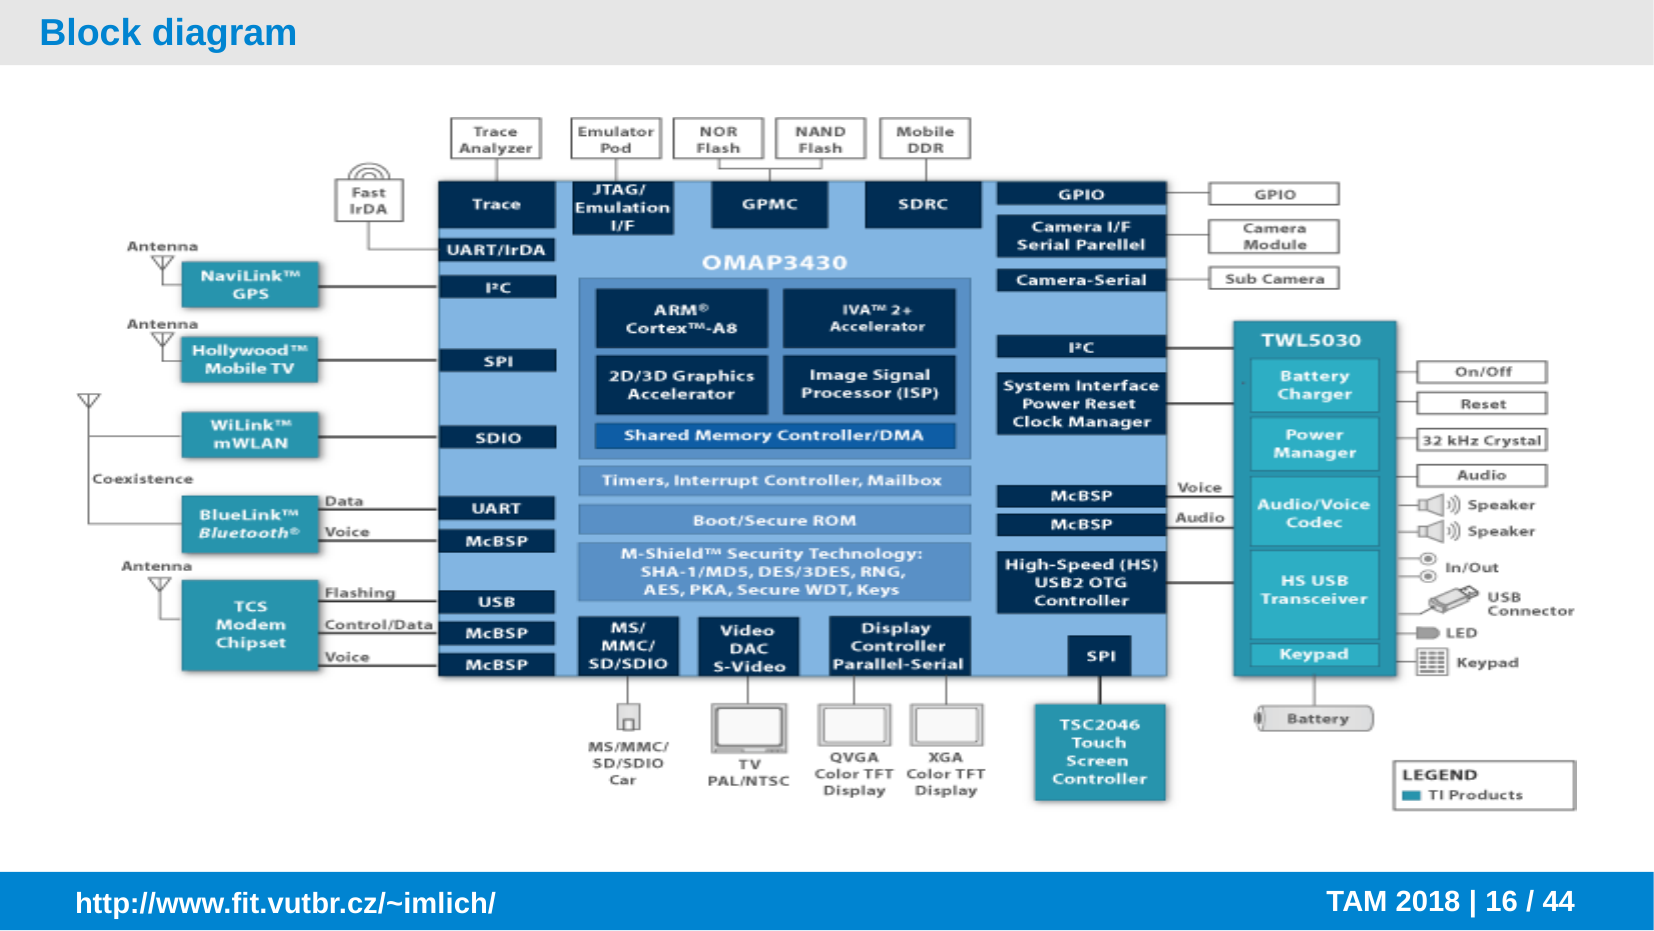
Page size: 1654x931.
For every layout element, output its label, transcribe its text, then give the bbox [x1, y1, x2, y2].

picture [76, 117, 1577, 813]
title Block diagram [39, 4, 1615, 61]
